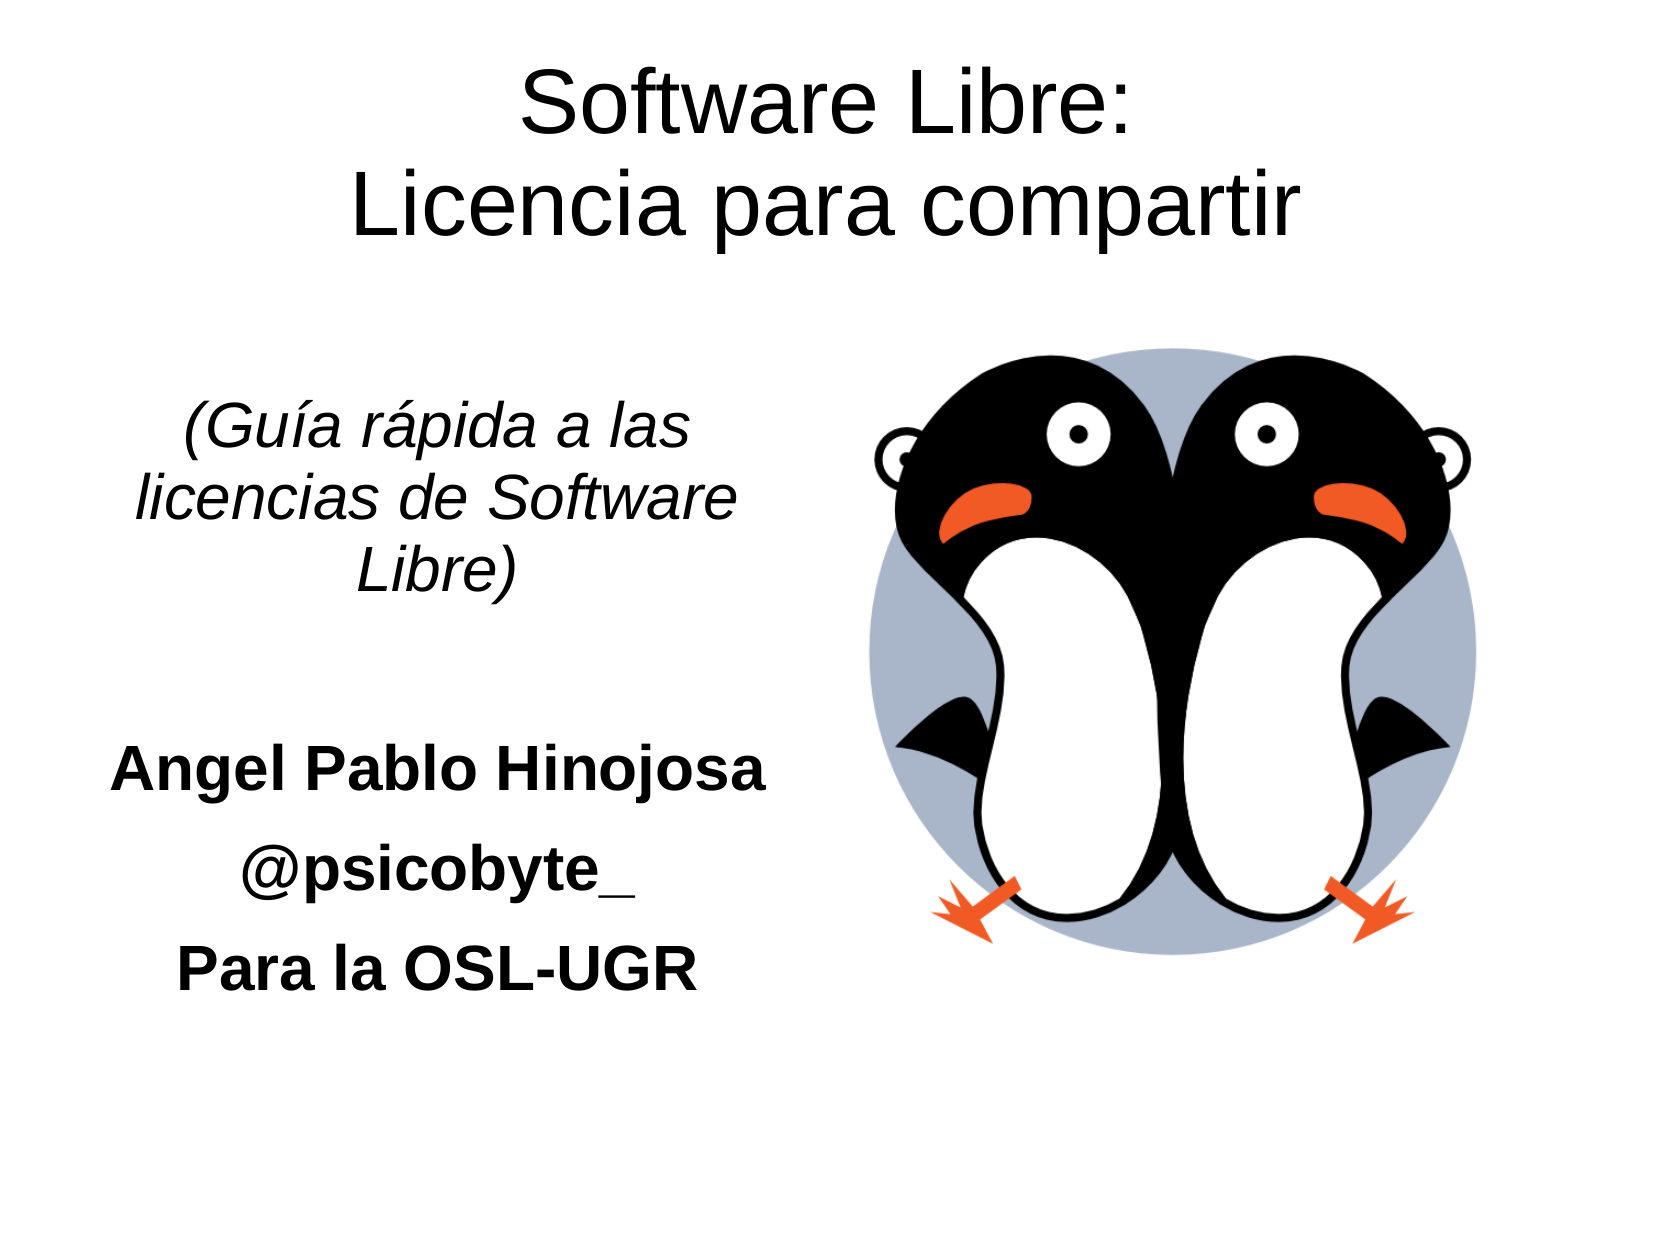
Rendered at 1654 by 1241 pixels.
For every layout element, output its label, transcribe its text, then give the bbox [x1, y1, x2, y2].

picture [828, 314, 1539, 986]
list (Guía rápida a las licencias de Software Libre) Angel Pablo Hinojosa @psicobyte_ Para la OSL-UGR [82, 290, 793, 1010]
title Software Libre: Licencia para compartir [82, 49, 1571, 257]
